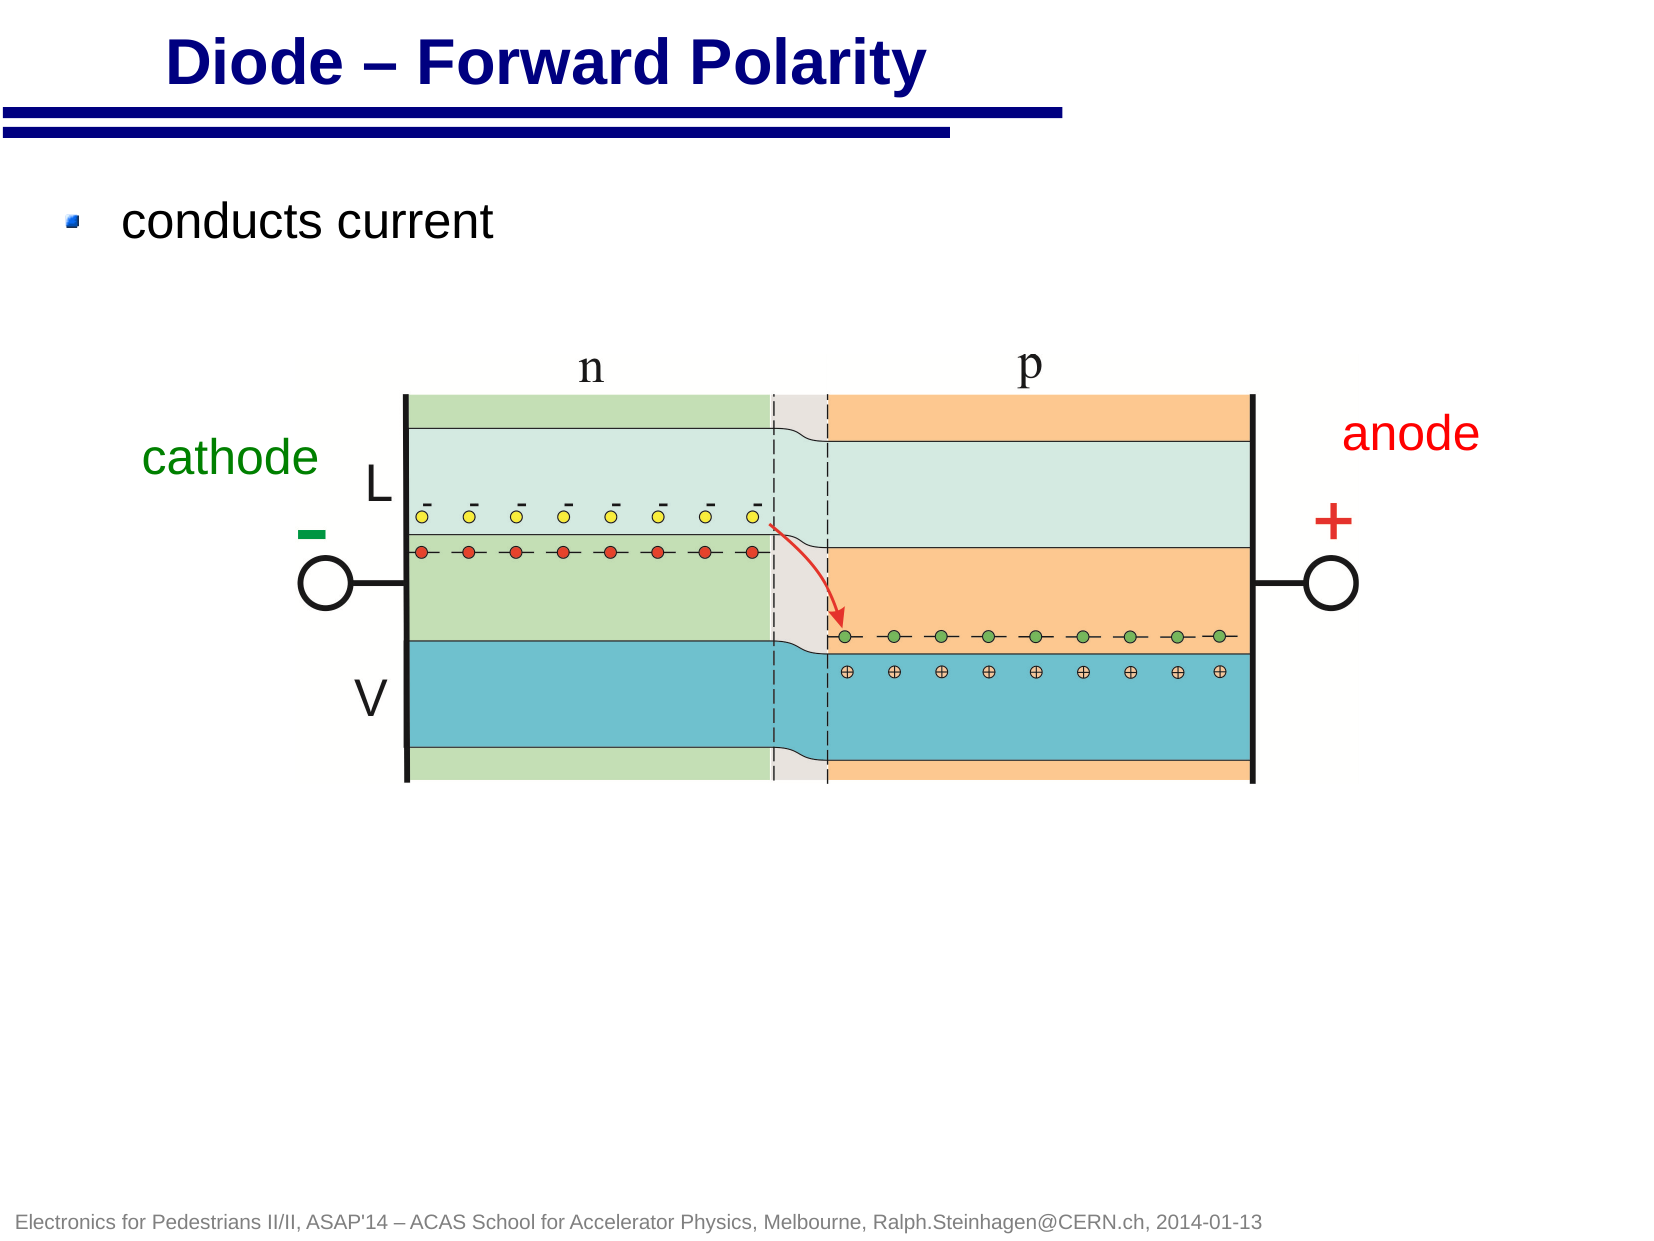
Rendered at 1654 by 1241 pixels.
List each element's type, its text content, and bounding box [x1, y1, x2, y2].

title Diode – Forward Polarity [165, 0, 1323, 124]
text_box cathode [126, 421, 335, 493]
text_box anode [1327, 397, 1496, 469]
list conducts current [65, 192, 1628, 1205]
picture [295, 354, 1359, 784]
